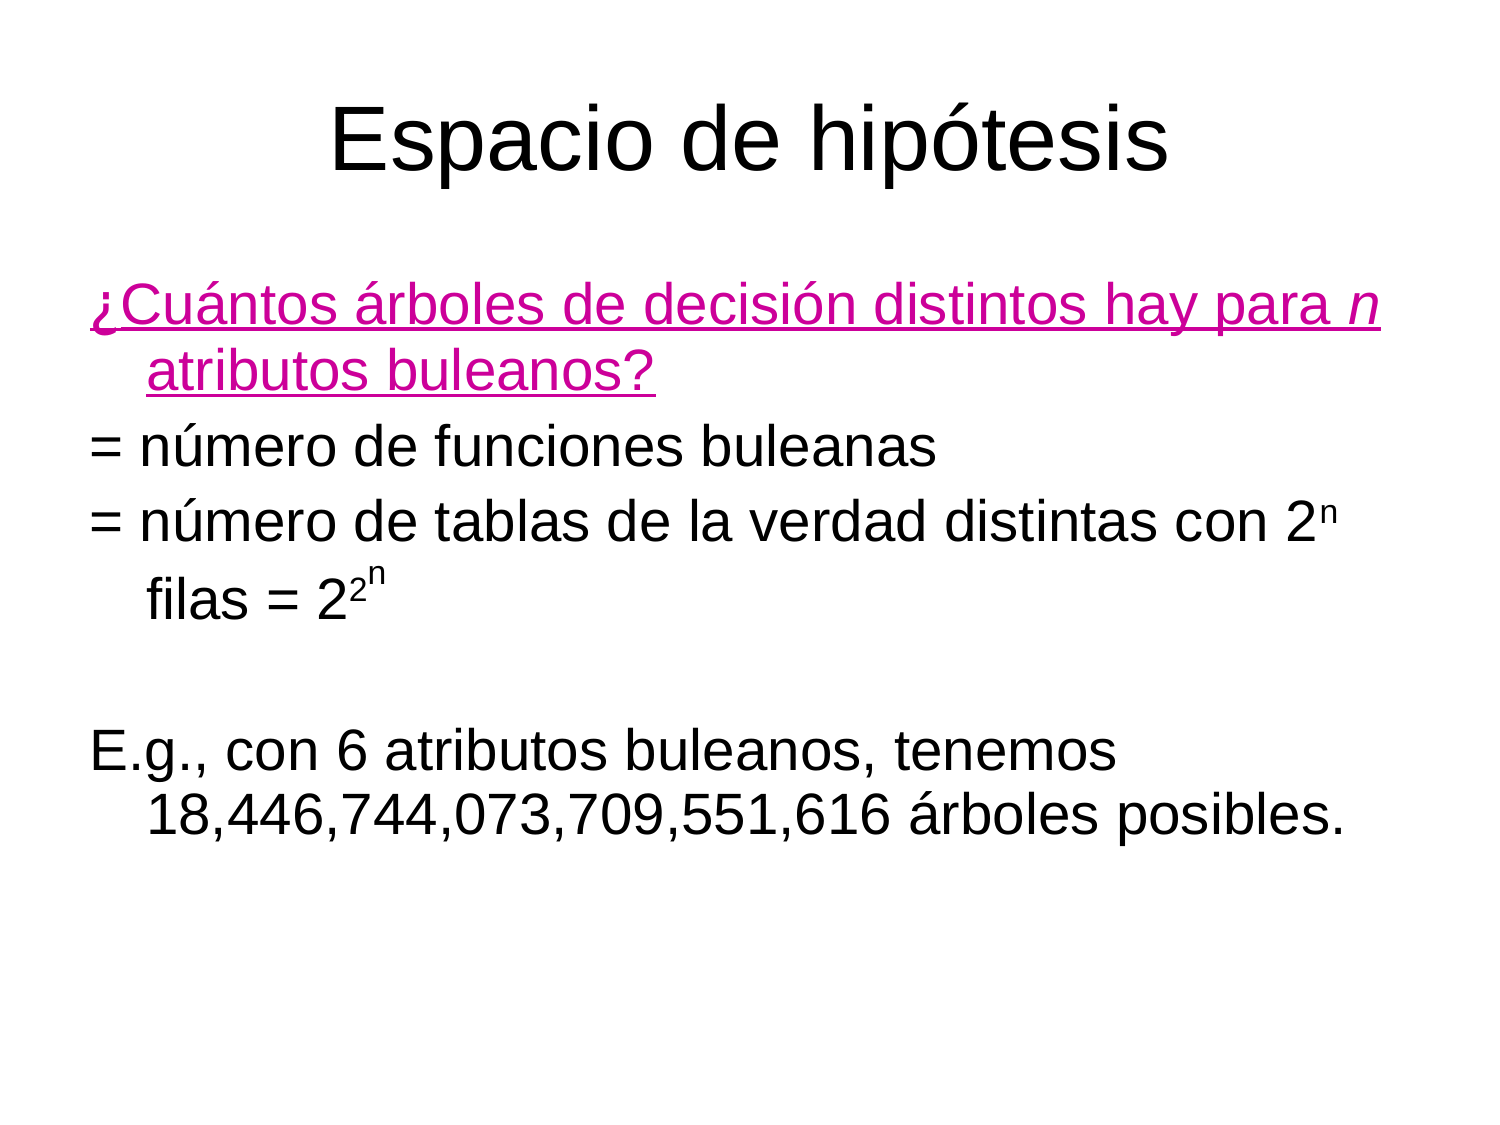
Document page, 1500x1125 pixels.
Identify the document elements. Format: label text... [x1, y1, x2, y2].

list ¿Cuántos árboles de decisión distintos hay para n atributos buleanos? = número de funciones buleanas = número de tablas de la verdad distintas con 2n filas = 22n E.g., con 6 atributos buleanos, tenemos 18,446,744,073,709,551,616 árboles posibles. [75, 262, 1426, 1006]
title Espacio de hipótesis [75, 45, 1426, 233]
